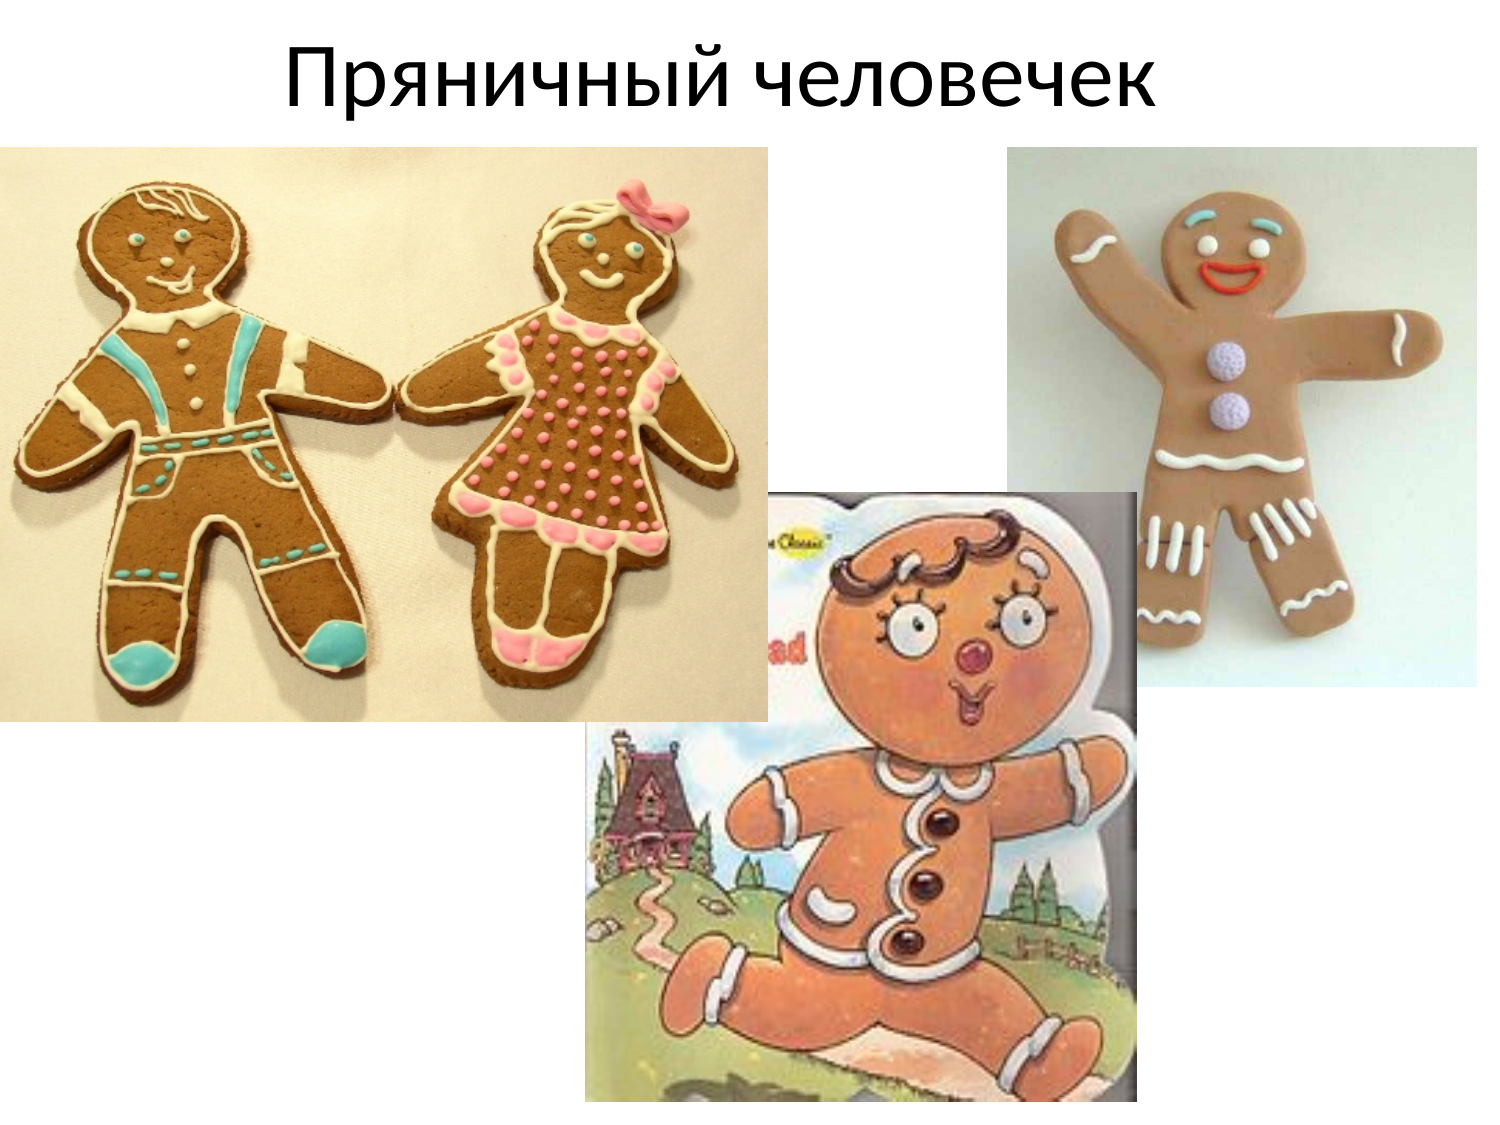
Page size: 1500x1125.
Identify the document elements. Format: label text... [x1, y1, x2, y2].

title Пряничный человечек [222, 0, 1219, 211]
picture [0, 147, 1477, 1102]
